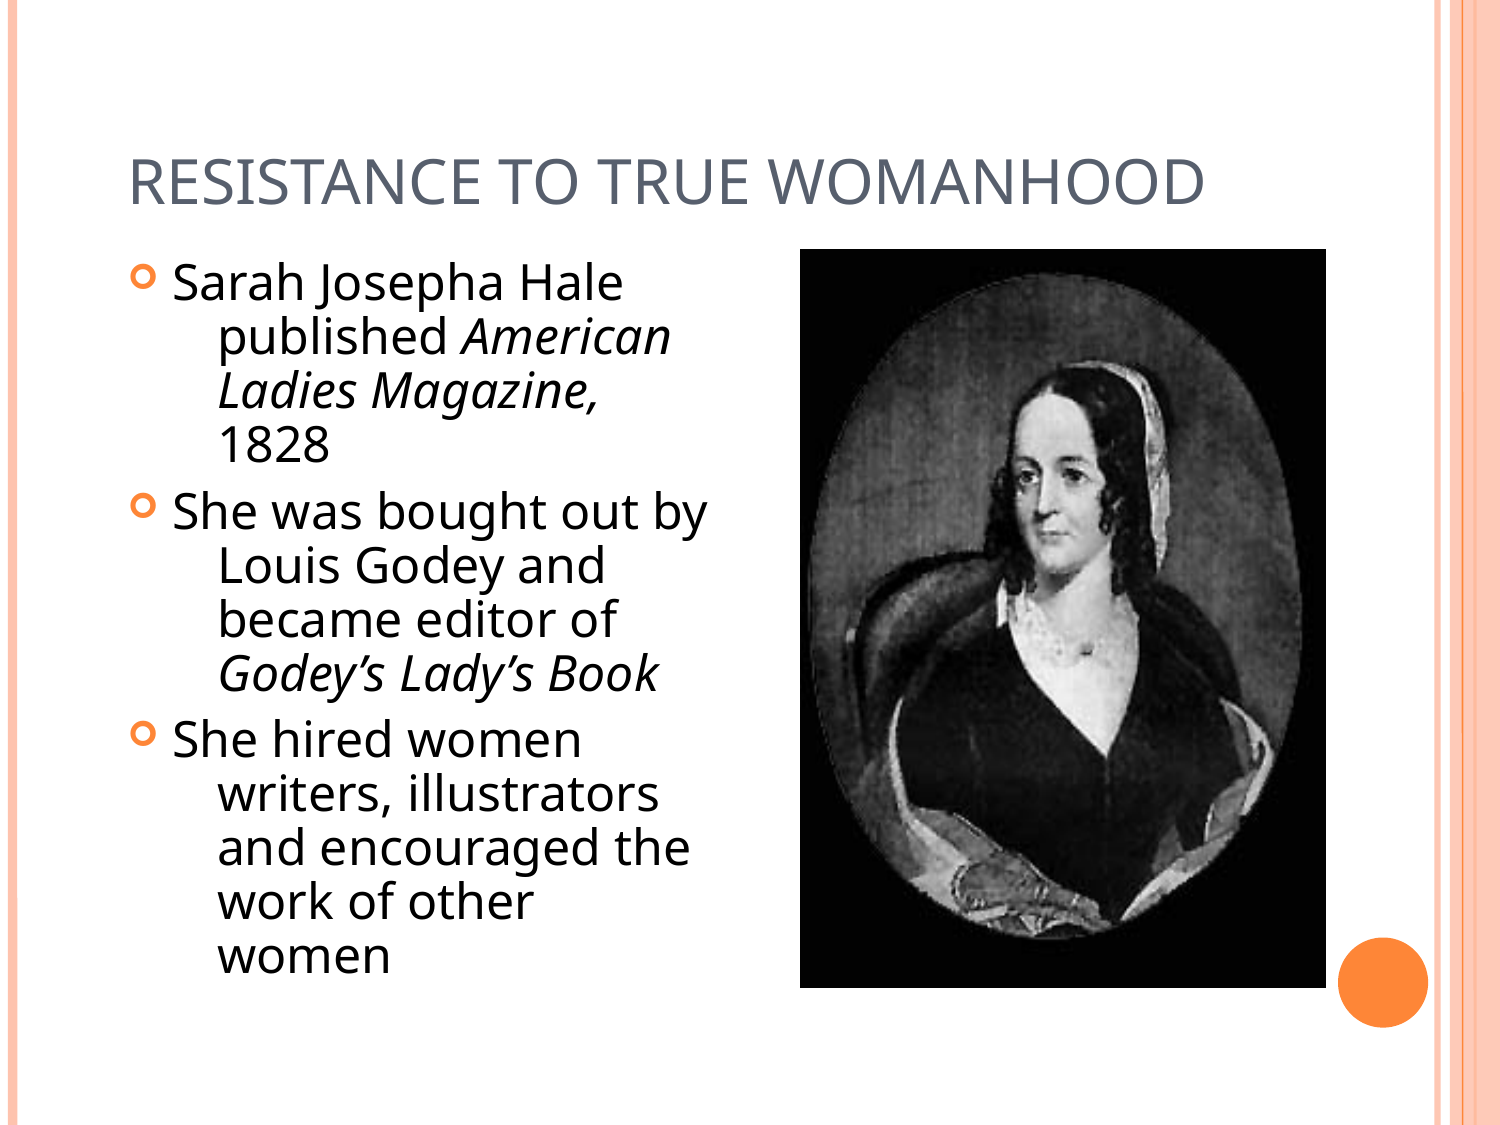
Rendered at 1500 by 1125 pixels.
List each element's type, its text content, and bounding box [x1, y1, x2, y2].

title Resistance to True Womanhood [112, 99, 1388, 225]
list Sarah Josepha Hale published American Ladies Magazine, 1828 She was bought out by Louis Godey and became editor of Godey’s Lady’s Book She hired women writers, illustrators and encouraged the work of other women [112, 249, 738, 1000]
picture [800, 249, 1326, 988]
